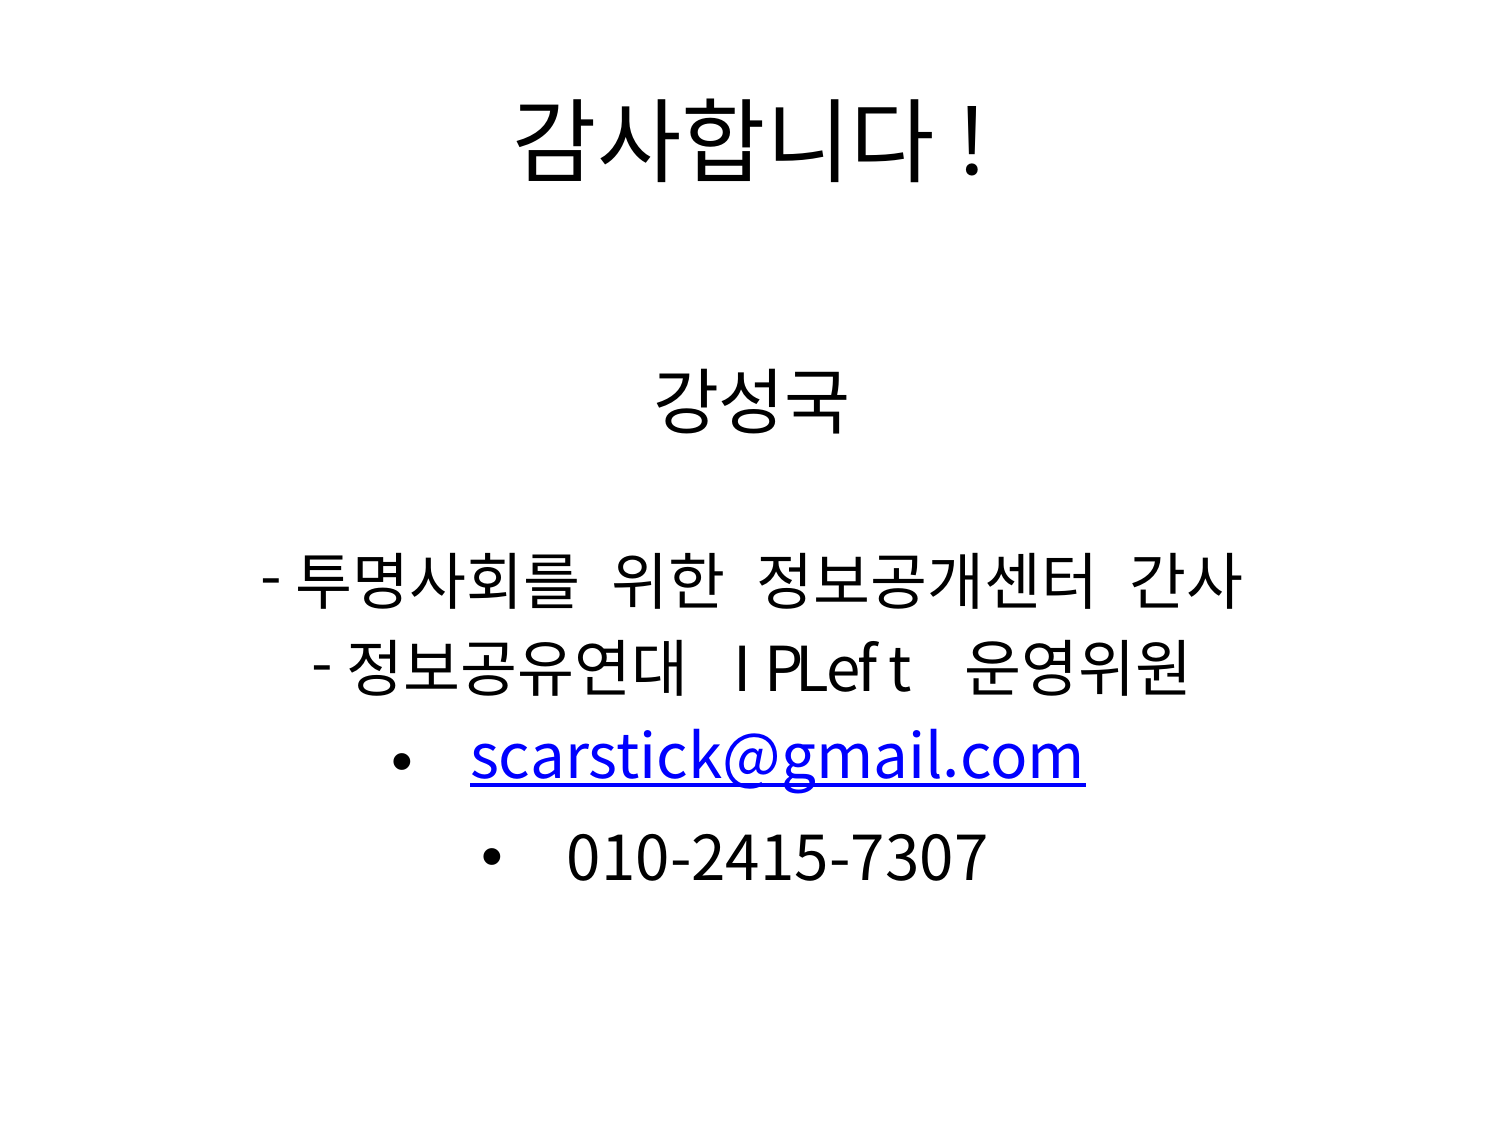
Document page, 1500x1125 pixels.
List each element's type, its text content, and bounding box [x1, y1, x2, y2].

list 강성국 -투명사회를 위한 정보공개센터 간사 -정보공유연대 IPLeft 운영위원 scarstick@gmail.com 010-2415-7307 [76, 349, 1427, 906]
title 감사합니다! [75, 45, 1425, 233]
